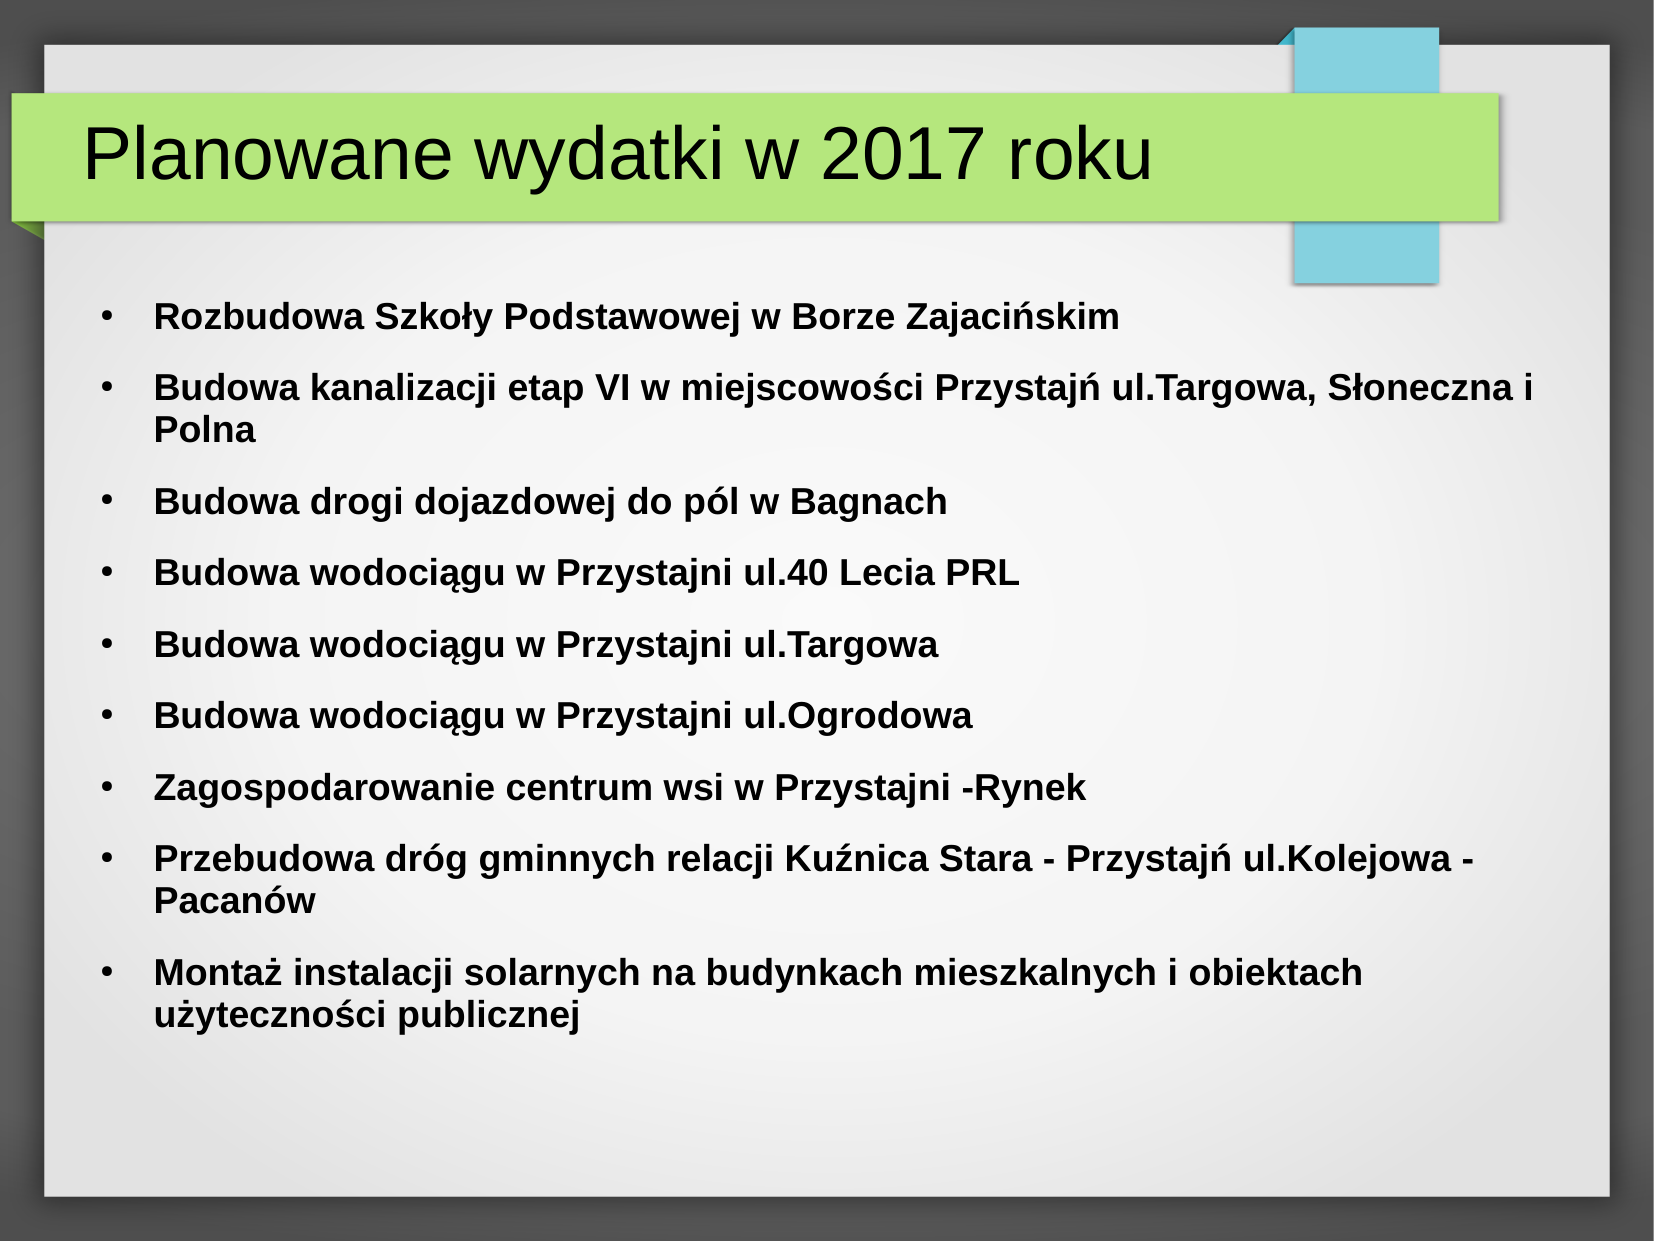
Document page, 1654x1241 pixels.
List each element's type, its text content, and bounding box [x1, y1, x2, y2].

picture [0, 0, 1654, 1241]
title Planowane wydatki w 2017 roku [82, 94, 1264, 213]
list Rozbudowa Szkoły Podstawowej w Borze Zajacińskim Budowa kanalizacji etap VI w miejscowości Przystajń ul.Targowa, Słoneczna i Polna Budowa drogi dojazdowej do pól w Bagnach Budowa wodociągu w Przystajni ul.40 Lecia PRL Budowa wodociągu w Przystajni ul.Targowa Budowa wodociągu w Przystajni ul.Ogrodowa Zagospodarowanie centrum wsi w Przystajni -Rynek Przebudowa dróg gminnych relacji Kuźnica Stara - Przystajń ul.Kolejowa - Pacanów Montaż instalacji solarnych na budynkach mieszkalnych i obiektach użyteczności publicznej [82, 295, 1571, 1087]
